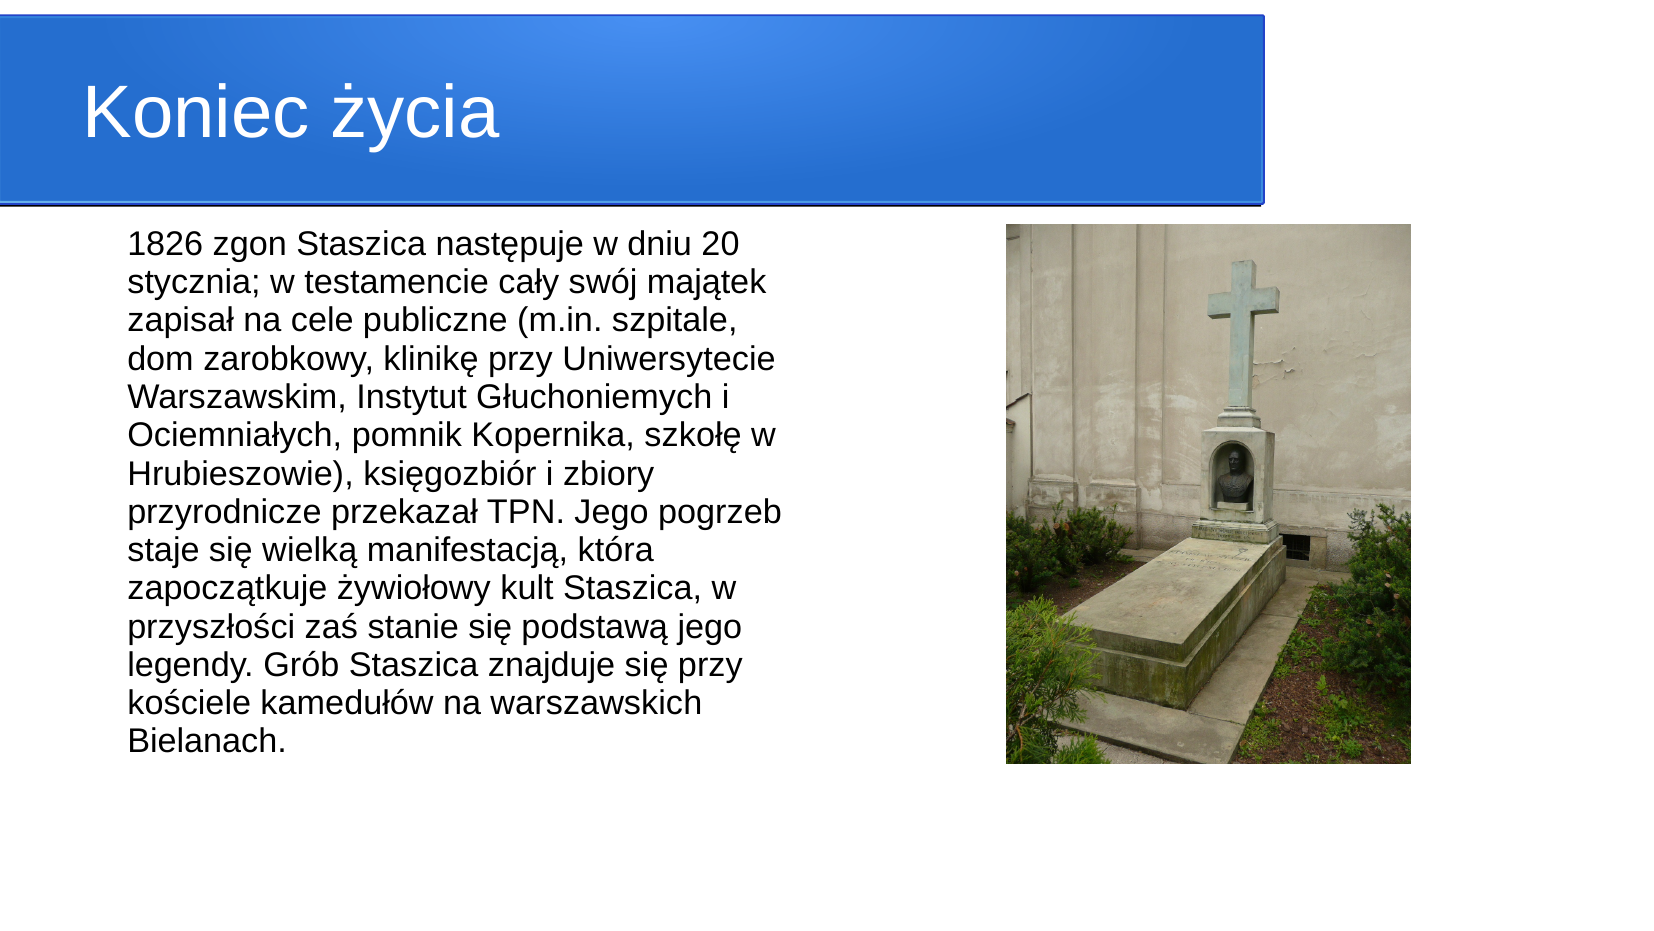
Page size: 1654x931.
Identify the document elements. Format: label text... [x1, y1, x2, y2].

list 1826 zgon Staszica następuje w dniu 20 stycznia; w testamencie cały swój majątek zapisał na cele publiczne (m.in. szpitale, dom zarobkowy, klinikę przy Uniwersytecie Warszawskim, Instytut Głuchoniemych i Ociemniałych, pomnik Kopernika, szkołę w Hrubieszowie), księgozbiór i zbiory przyrodnicze przekazał TPN. Jego pogrzeb staje się wielką manifestacją, która zapoczątkuje żywiołowy kult Staszica, w przyszłości zaś stanie się podstawą jego legendy. Grób Staszica znajduje się przy kościele kamedułów na warszawskich Bielanach. [82, 224, 809, 764]
title Koniec życia [82, 35, 1235, 189]
picture [1006, 224, 1411, 764]
